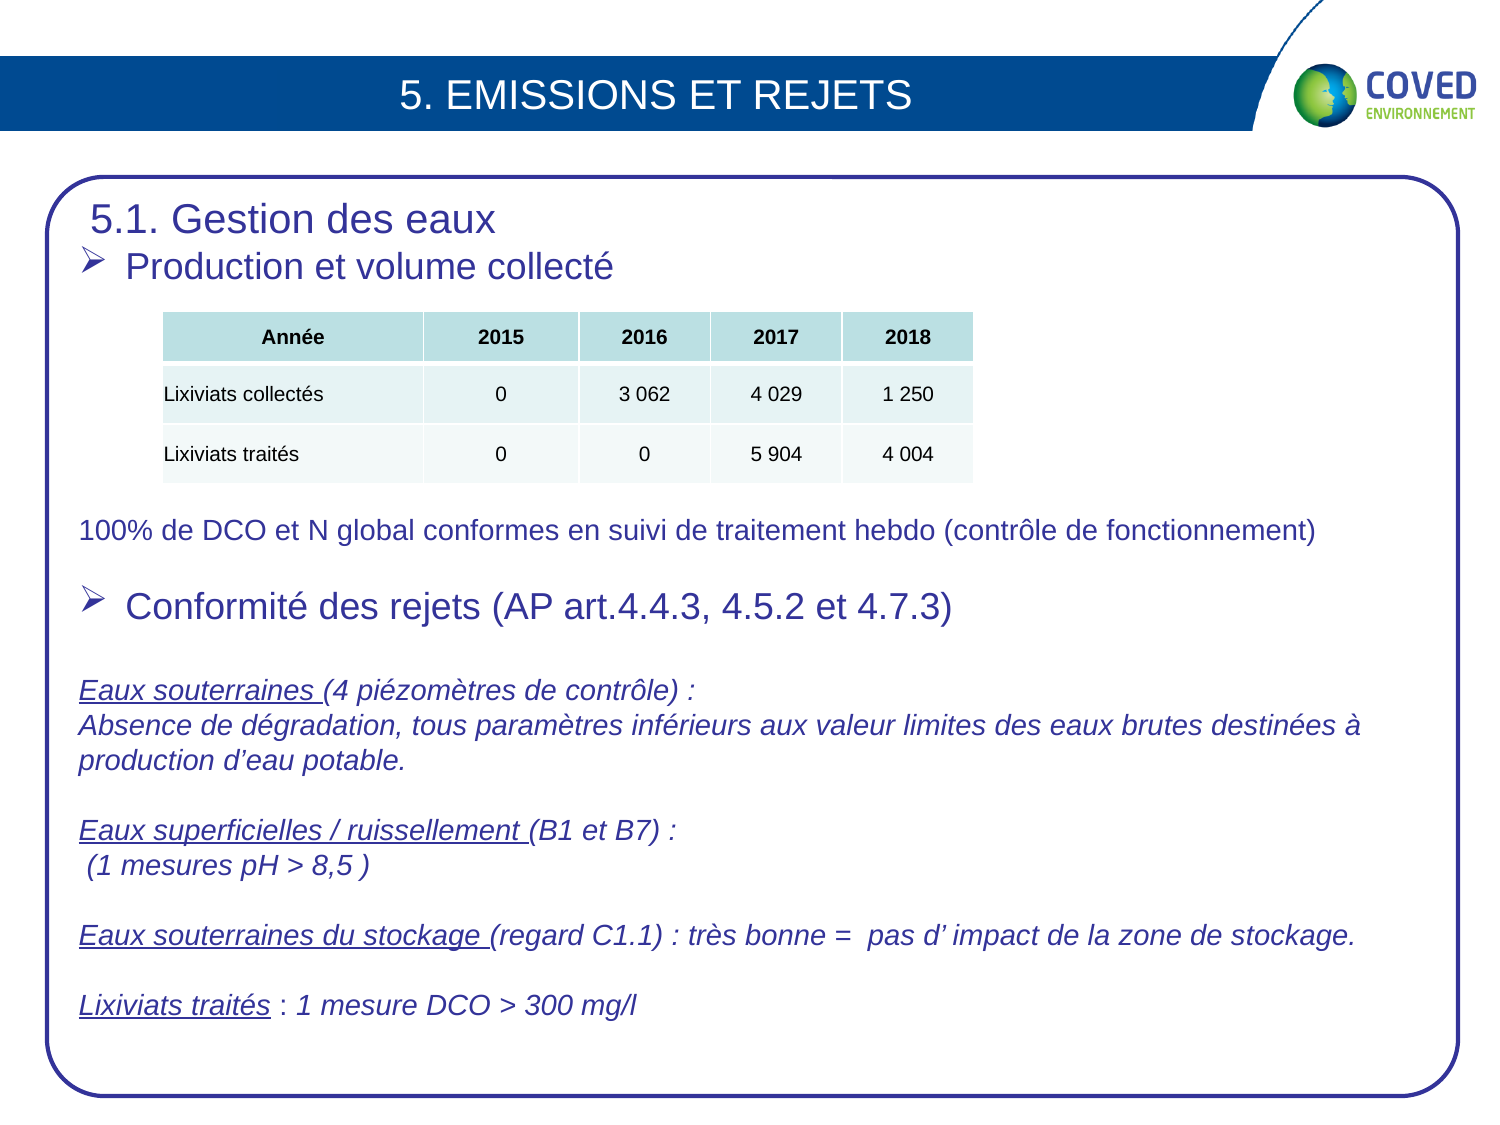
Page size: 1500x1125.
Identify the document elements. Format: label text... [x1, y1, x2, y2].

table_cell 1 250 [843, 366, 973, 423]
table_cell Lixiviats collectés [163, 366, 423, 423]
table_cell 0 [424, 366, 578, 423]
table_cell 4 029 [711, 366, 841, 423]
table_header Année [163, 312, 423, 361]
table_cell 0 [424, 425, 578, 483]
text_box 5. EMISSIONS ET REJETS [18, 57, 1286, 129]
text_box [1289, 0, 1479, 53]
table_cell 5 904 [711, 425, 841, 483]
table_header 2015 [424, 312, 578, 361]
table_header 2017 [711, 312, 841, 361]
table_cell Lixiviats traités [163, 425, 423, 483]
text_box [1280, 63, 1286, 133]
text_box 5.1. Gestion des eaux Production et volume collecté 100% de DCO et N global conformes en suivi de traitement hebdo (contrôle de fonctionnement) Conformité des rejets (AP art.4.4.3, 4.5.2 et 4.7.3) Eaux souterraines (4 piézomètres de contrôle) : Absence de dégradation, tous paramètres inférieurs aux valeur limites des eaux brutes destinées à production d’eau potable. Eaux superficielles / ruissellement (B1 et B7) : (1 mesures pH > 8,5 ) Eaux souterraines du stockage (regard C1.1) : très bonne = pas d’ impact de la zone de stockage. Lixiviats traités : 1 mesure DCO > 300 mg/l [46, 176, 1459, 1097]
picture [0, 0, 1500, 135]
table_header 2018 [843, 312, 973, 361]
table_cell 0 [580, 425, 710, 483]
table_header 2016 [580, 312, 710, 361]
table_cell 3 062 [580, 366, 710, 423]
table_cell 4 004 [843, 425, 973, 483]
